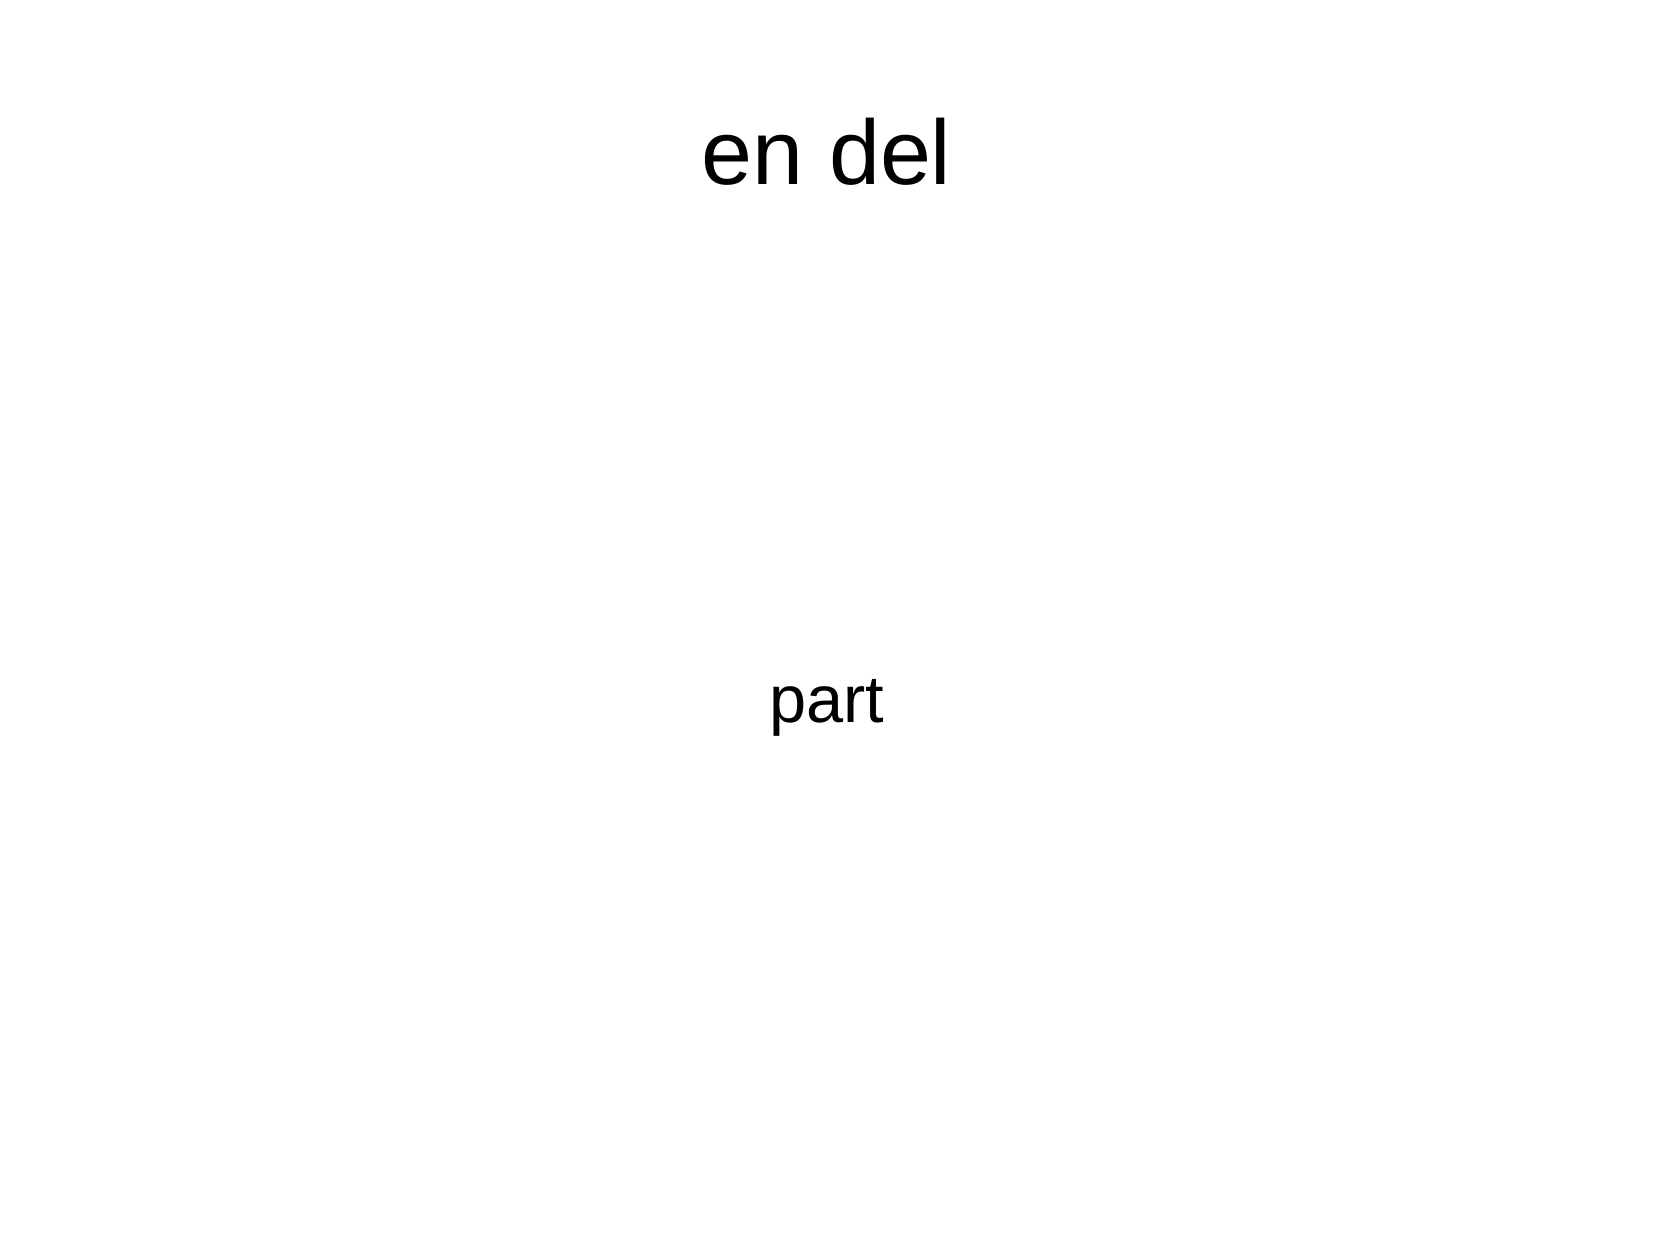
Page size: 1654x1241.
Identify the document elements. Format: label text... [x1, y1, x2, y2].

title en del [82, 56, 1571, 250]
subtitle part [82, 297, 1571, 1102]
